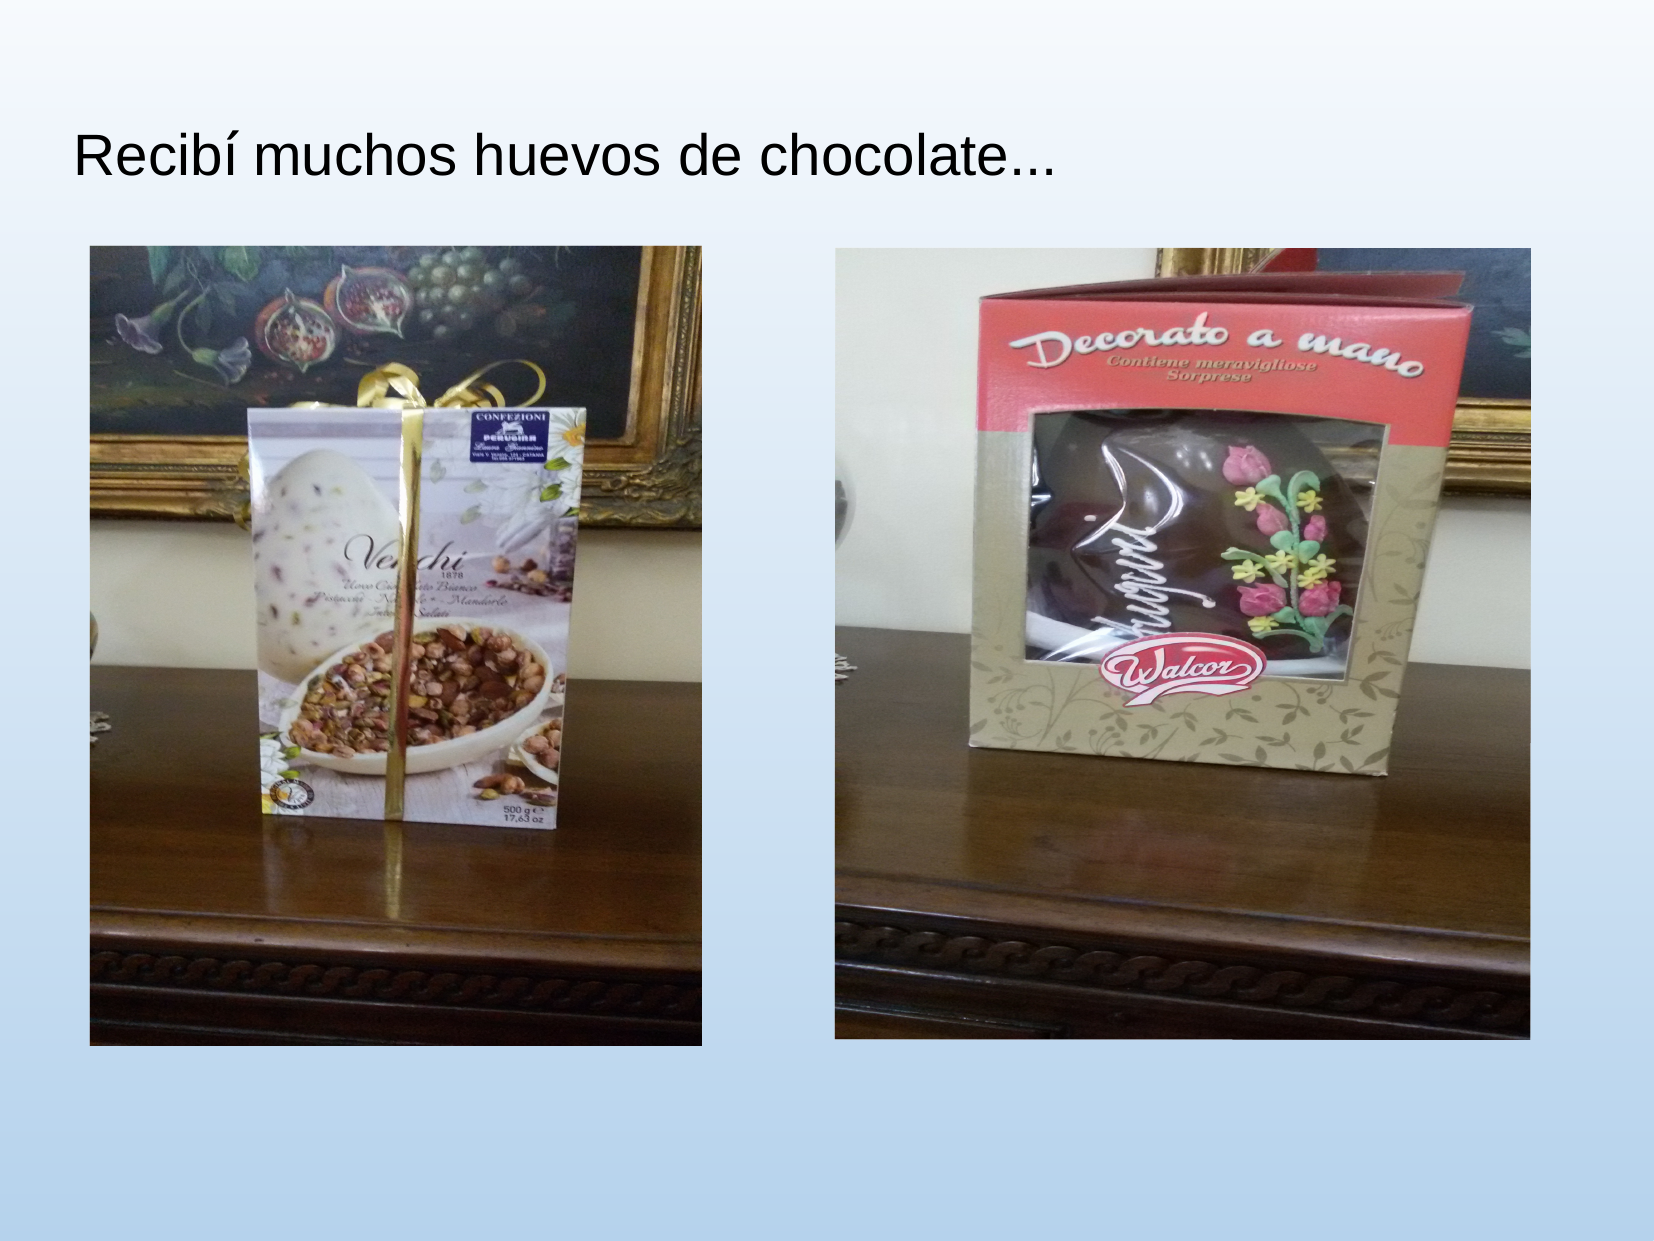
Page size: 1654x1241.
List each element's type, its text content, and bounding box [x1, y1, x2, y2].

text_box Recibí muchos huevos de chocolate... [59, 106, 1082, 200]
picture [89, 245, 702, 1046]
picture [834, 248, 1531, 1040]
